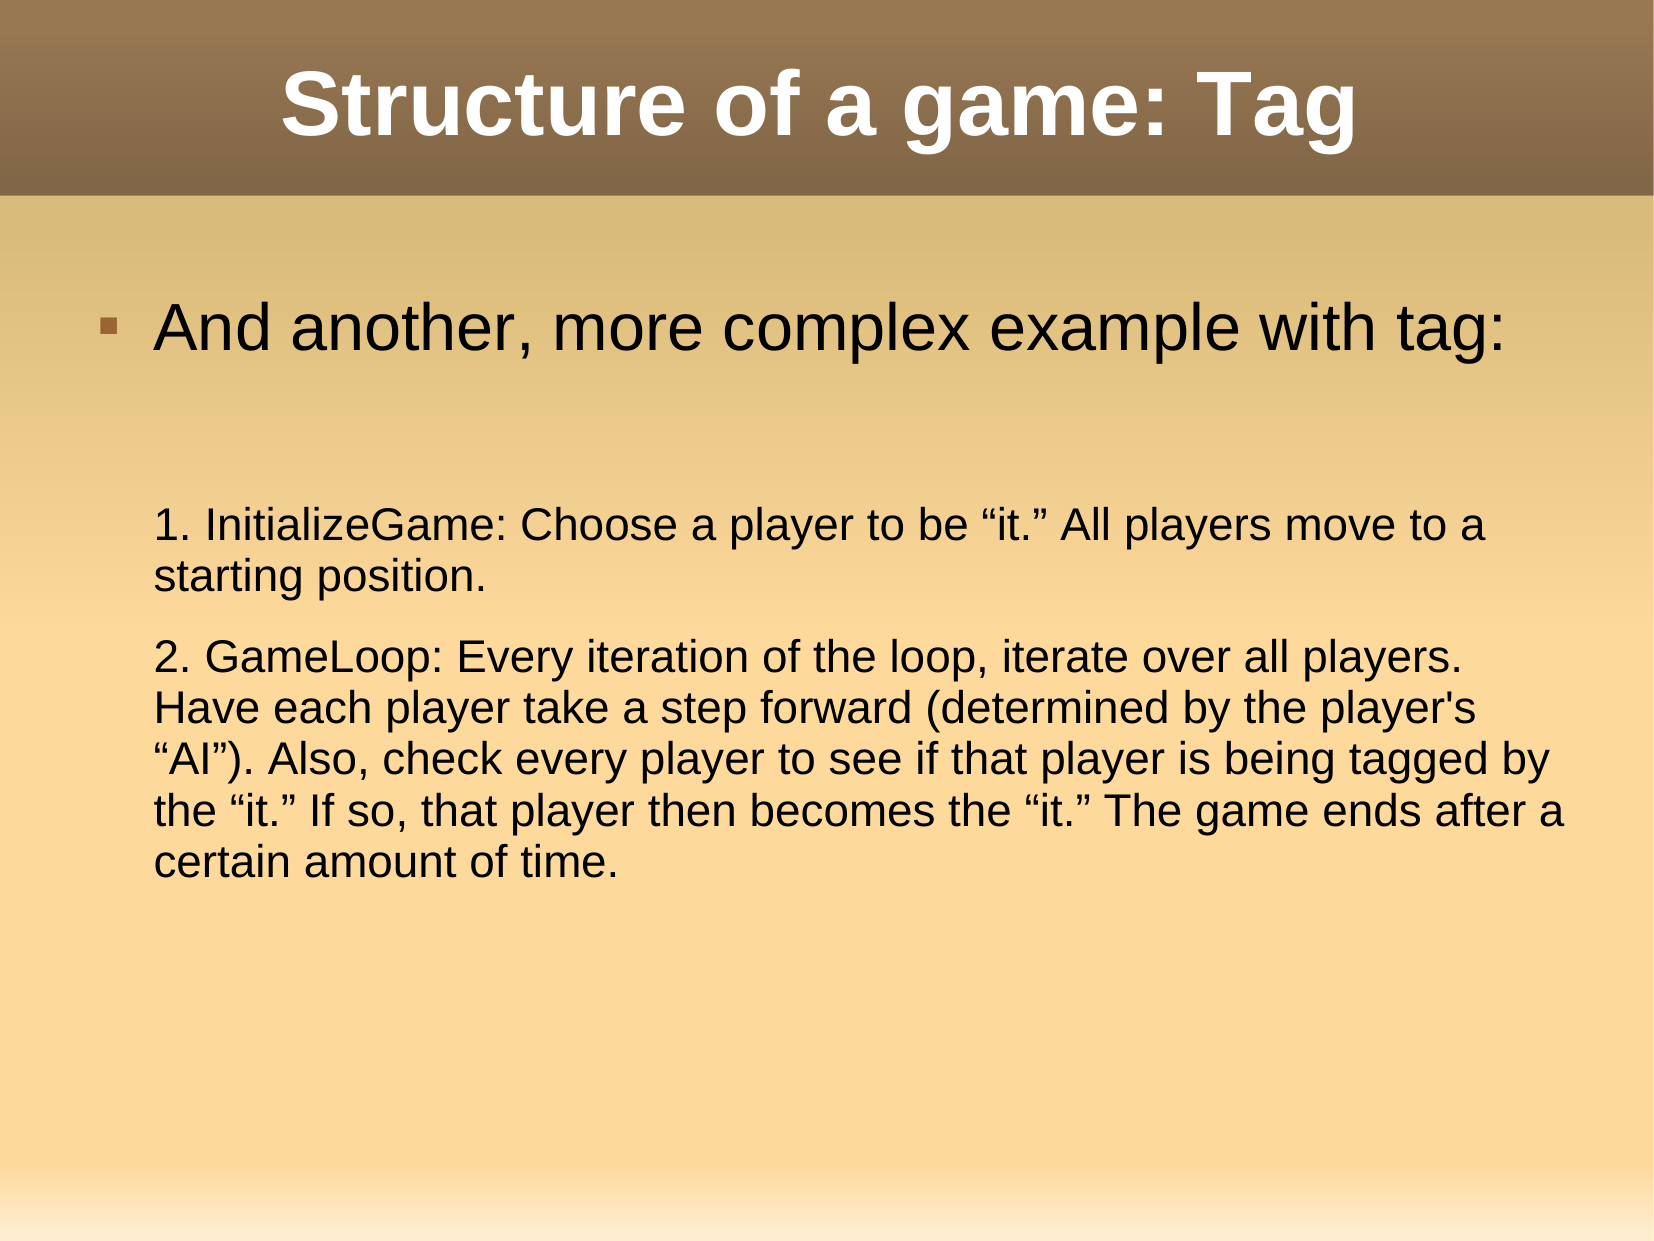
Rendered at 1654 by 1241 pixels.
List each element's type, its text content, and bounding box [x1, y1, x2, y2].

title Structure of a game: Tag [76, 0, 1565, 208]
list And another, more complex example with tag: 1. InitializeGame: Choose a player to be “it.” All players move to a starting position. 2. GameLoop: Every iteration of the loop, iterate over all players. Have each player take a step forward (determined by the player's “AI”). Also, check every player to see if that player is being tagged by the “it.” If so, that player then becomes the “it.” The game ends after a certain amount of time. [82, 290, 1571, 1109]
picture [0, 0, 1654, 1241]
